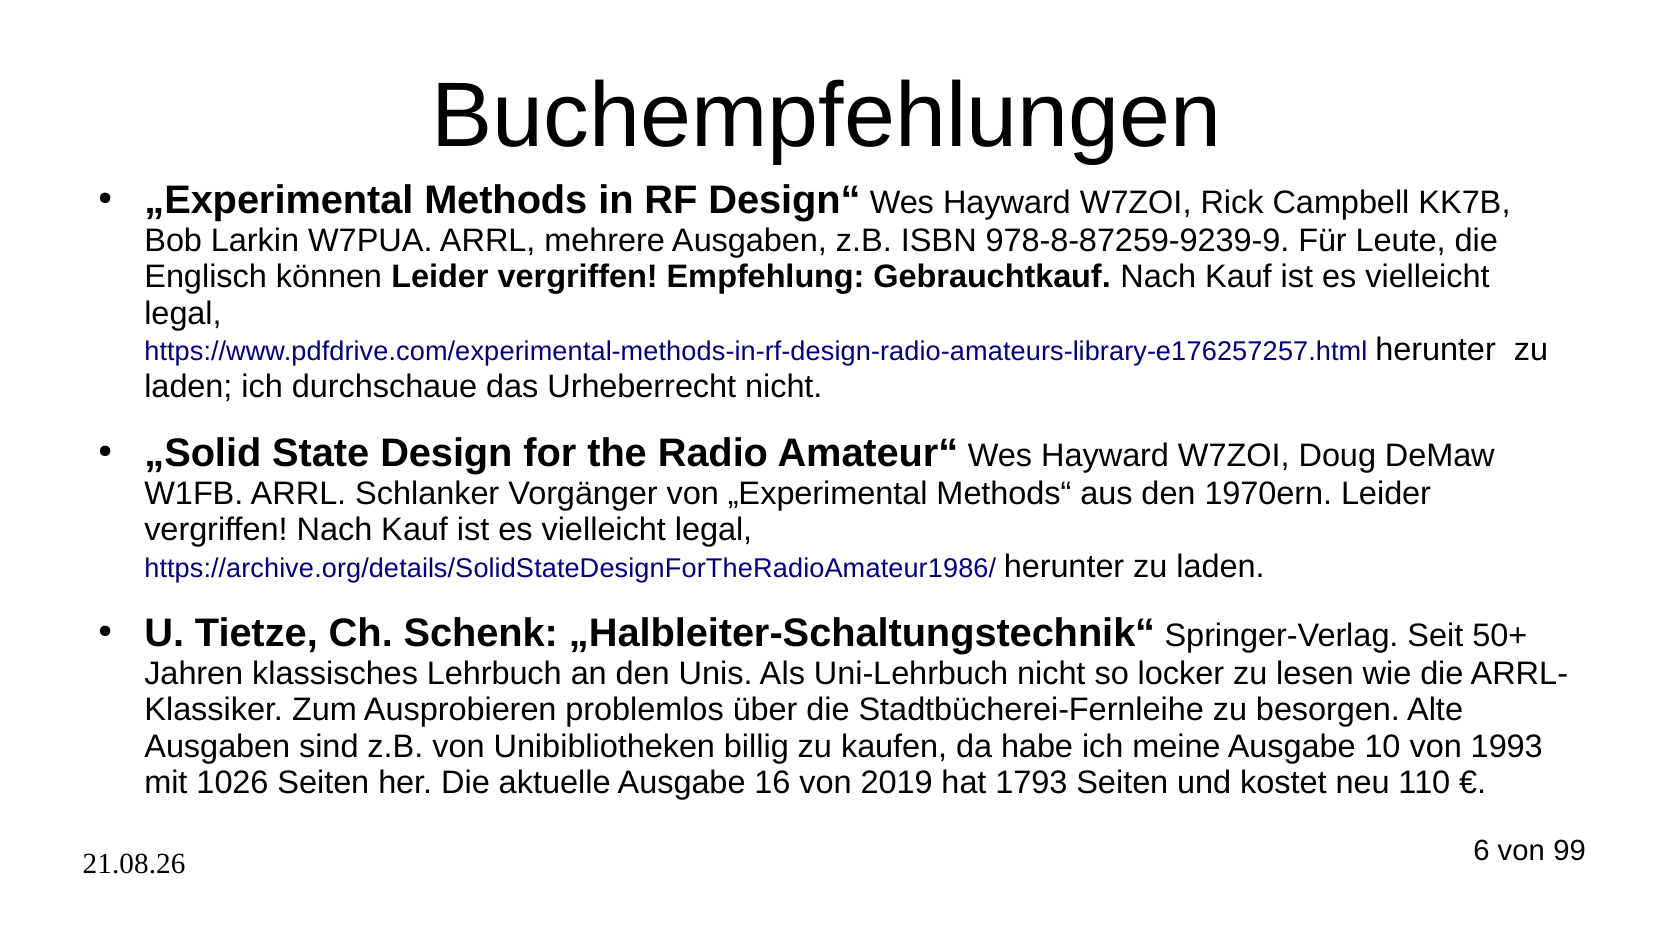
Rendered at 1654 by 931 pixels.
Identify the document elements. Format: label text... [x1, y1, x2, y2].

title Buchempfehlungen [82, 37, 1571, 177]
list „Experimental Methods in RF Design“ Wes Hayward W7ZOI, Rick Campbell KK7B, Bob Larkin W7PUA. ARRL, mehrere Ausgaben, z.B. ISBN 978-8-87259-9239-9. Für Leute, die Englisch können Leider vergriffen! Empfehlung: Gebrauchtkauf. Nach Kauf ist es vielleicht legal, https://www.pdfdrive.com/experimental-methods-in-rf-design-radio-amateurs-library-e176257257.html herunter zu laden; ich durchschaue das Urheberrecht nicht. „Solid State Design for the Radio Amateur“ Wes Hayward W7ZOI, Doug DeMaw W1FB. ARRL. Schlanker Vorgänger von „Experimental Methods“ aus den 1970ern. Leider vergriffen! Nach Kauf ist es vielleicht legal, https://archive.org/details/SolidStateDesignForTheRadioAmateur1986/ herunter zu laden. U. Tietze, Ch. Schenk: „Halbleiter-Schaltungstechnik“ Springer-Verlag. Seit 50+ Jahren klassisches Lehrbuch an den Unis. Als Uni-Lehrbuch nicht so locker zu lesen wie die ARRL-Klassiker. Zum Ausprobieren problemlos über die Stadtbücherei-Fernleihe zu besorgen. Alte Ausgaben sind z.B. von Unibibliotheken billig zu kaufen, da habe ich meine Ausgabe 10 von 1993 mit 1026 Seiten her. Die aktuelle Ausgabe 16 von 2019 hat 1793 Seiten und kostet neu 110 €. [82, 177, 1571, 839]
